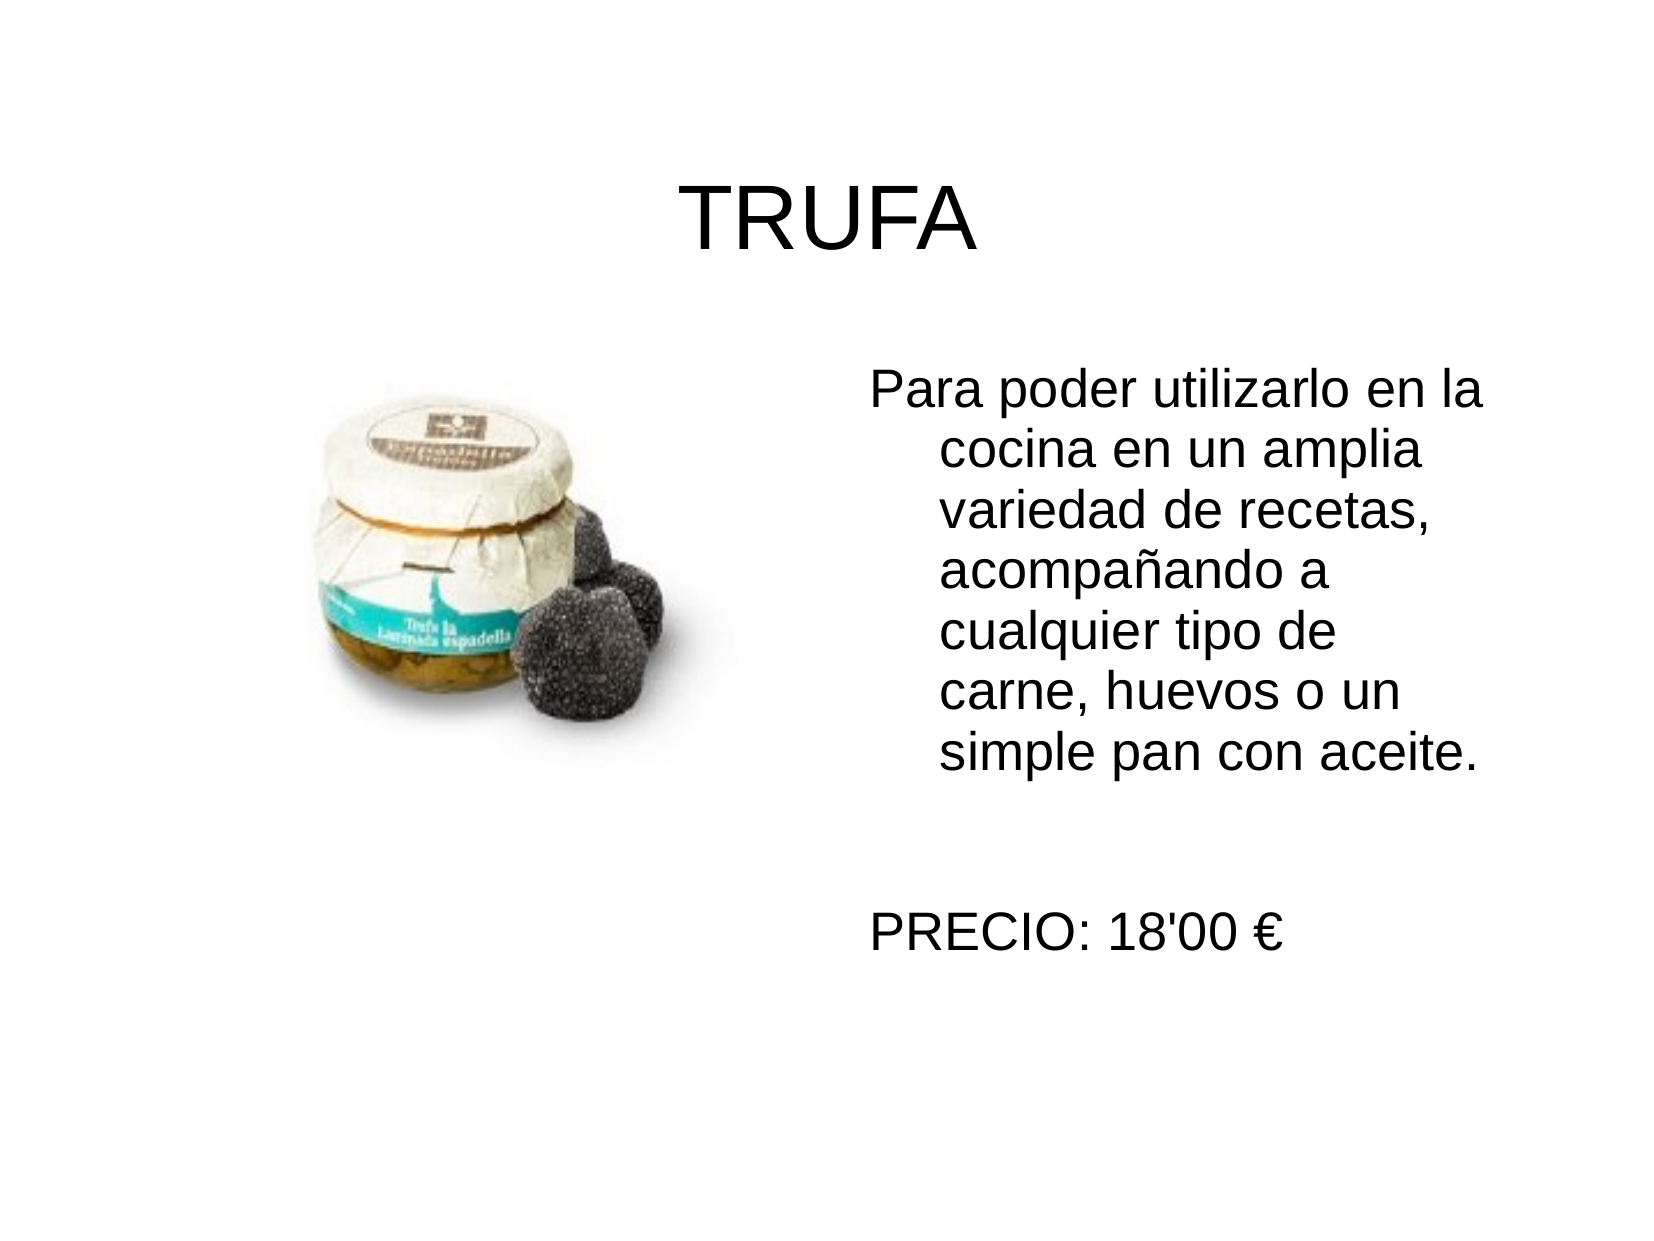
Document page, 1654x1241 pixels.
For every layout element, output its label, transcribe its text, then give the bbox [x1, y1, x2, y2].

list Para poder utilizarlo en la cocina en un amplia variedad de recetas, acompañando a cualquier tipo de carne, huevos o un simple pan con aceite. PRECIO: 18'00 € [842, 350, 1517, 1132]
picture [236, 383, 739, 768]
title TRUFA [121, 114, 1534, 322]
